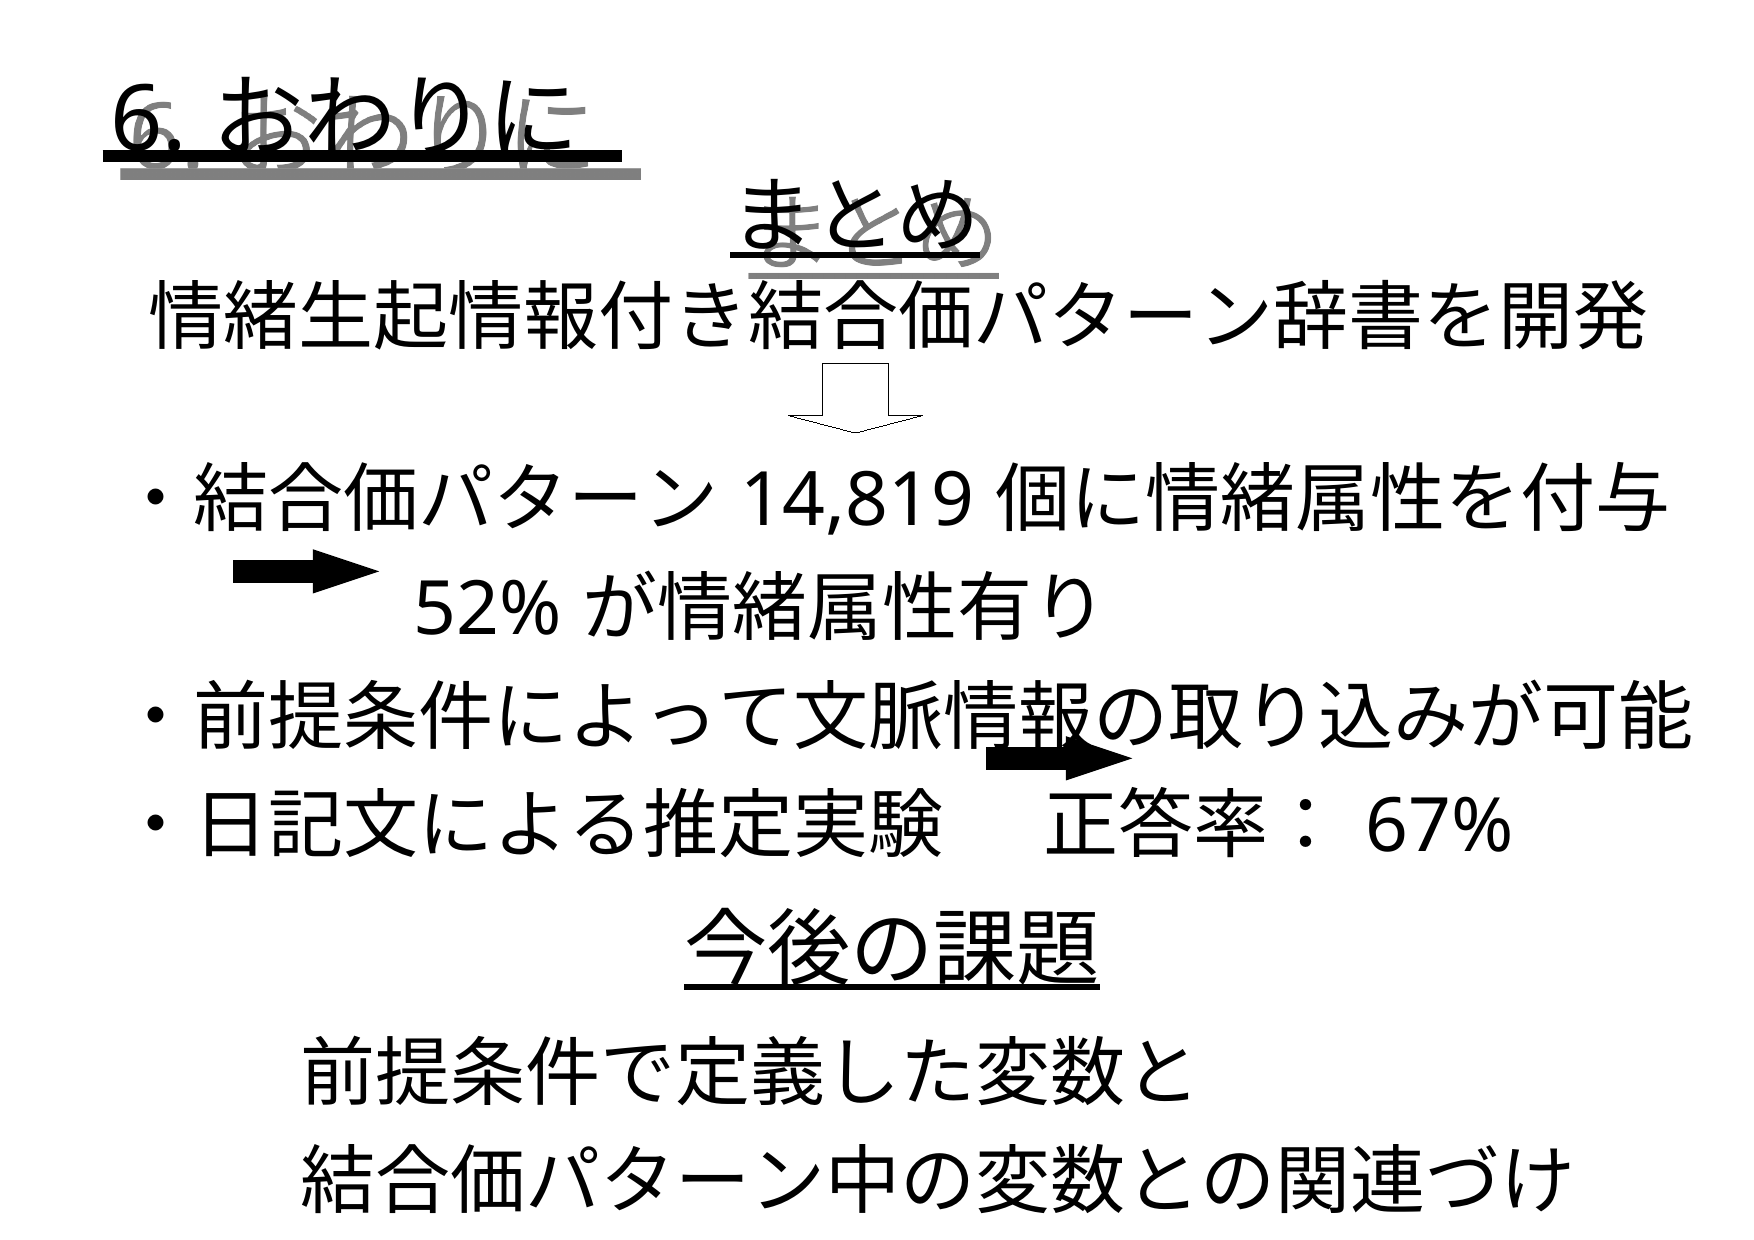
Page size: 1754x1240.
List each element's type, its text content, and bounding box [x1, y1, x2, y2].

text_box 今後の課題 [681, 878, 1104, 985]
text_box 6.おわりに [107, 41, 595, 150]
text_box 前提条件で定義した変数と 結合価パターン中の変数との関連づけ [297, 1009, 1579, 1196]
text_box 情緒生起情報付き結合価パターン辞書を開発 [145, 253, 1652, 350]
text_box [788, 363, 923, 433]
text_box ・結合価パターン14,819個に情緒属性を付与 52%が情緒属性有り ・前提条件によって文脈情報の取り込みが可能 ・日記文による推定実験 正答率：67% [115, 435, 1697, 802]
text_box まとめ [727, 145, 984, 252]
